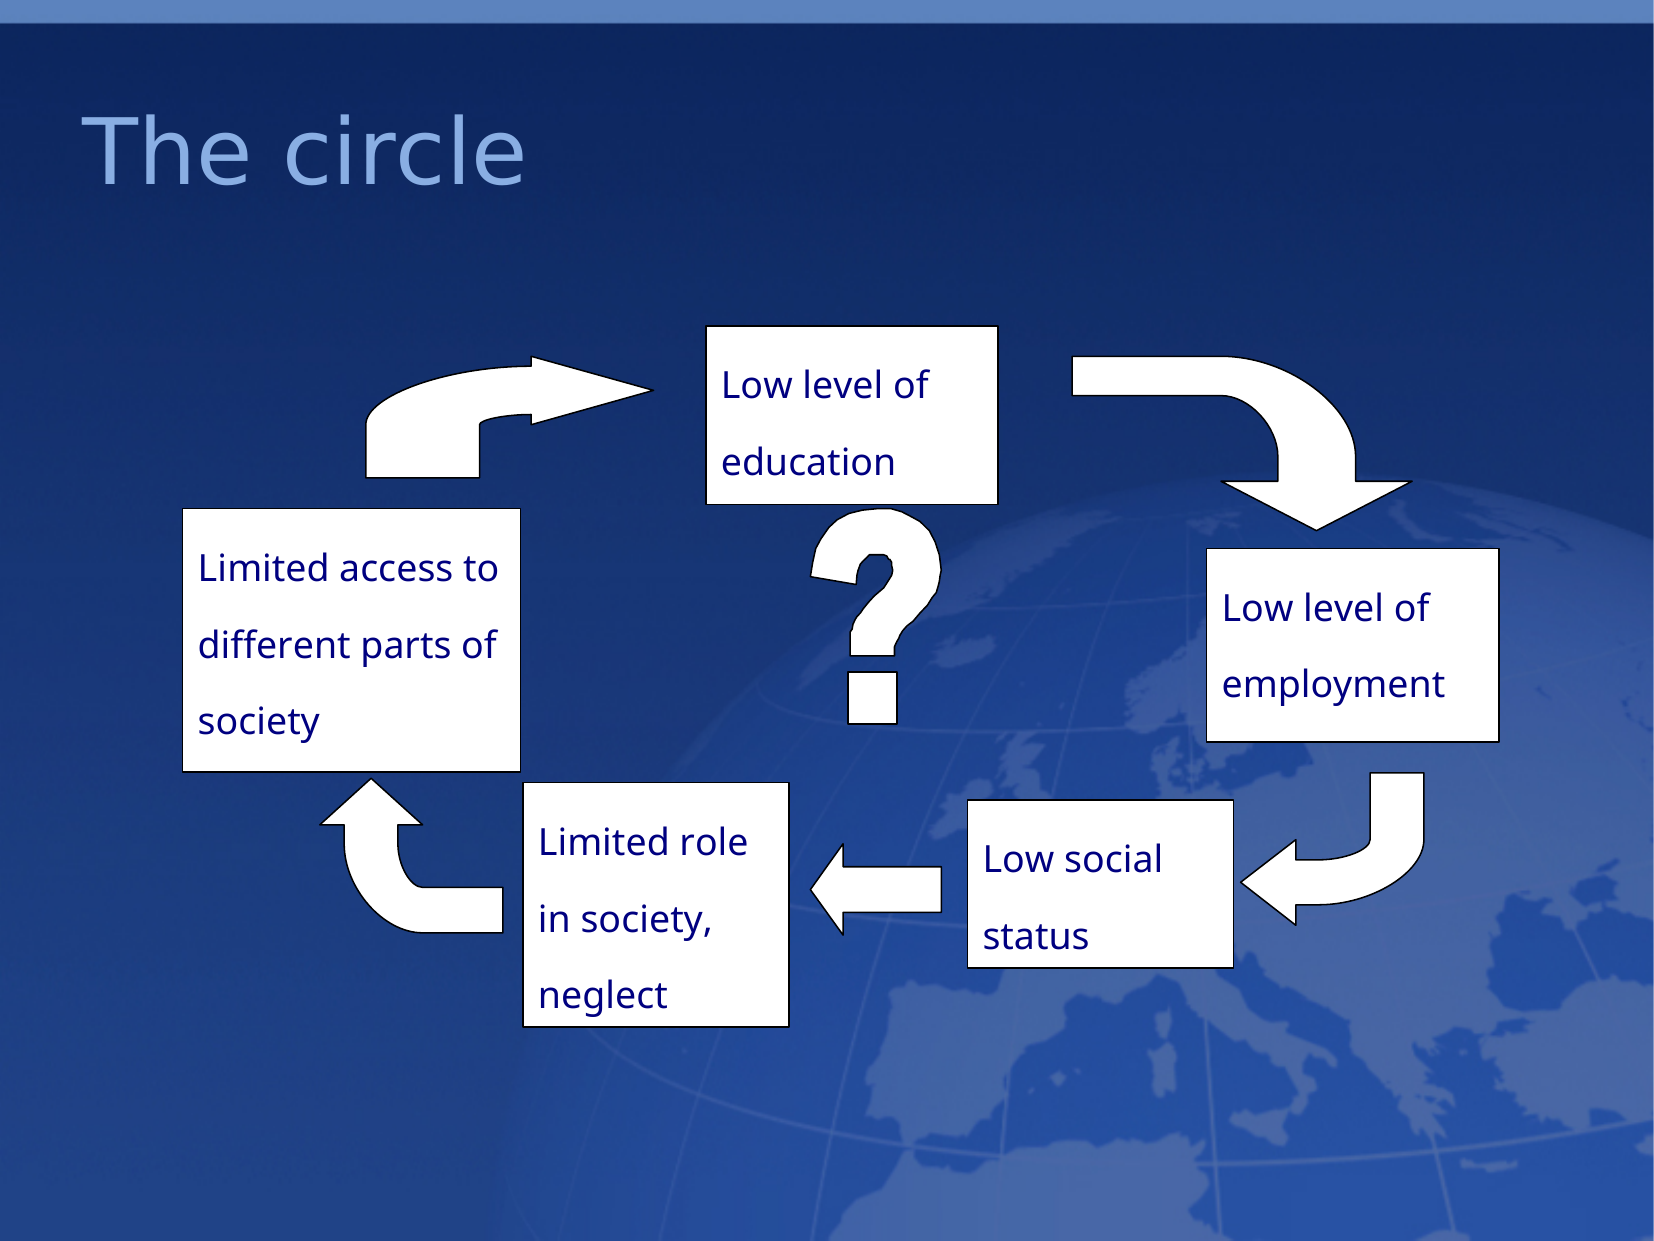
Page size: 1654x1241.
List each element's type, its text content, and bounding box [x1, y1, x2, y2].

title The circle [82, 49, 1571, 257]
text_box [848, 671, 897, 725]
text_box [810, 508, 942, 656]
text_box Low social status [967, 799, 1234, 962]
picture [0, 0, 1654, 1241]
text_box [1240, 772, 1424, 926]
text_box Low level of employment [1206, 548, 1499, 742]
text_box Low level of education [705, 325, 999, 505]
text_box [1072, 356, 1413, 531]
text_box [365, 356, 654, 478]
text_box [810, 843, 942, 936]
text_box [319, 778, 503, 933]
text_box Limited access to different parts of society [182, 508, 521, 773]
text_box Limited role in society, neglect [522, 782, 790, 975]
